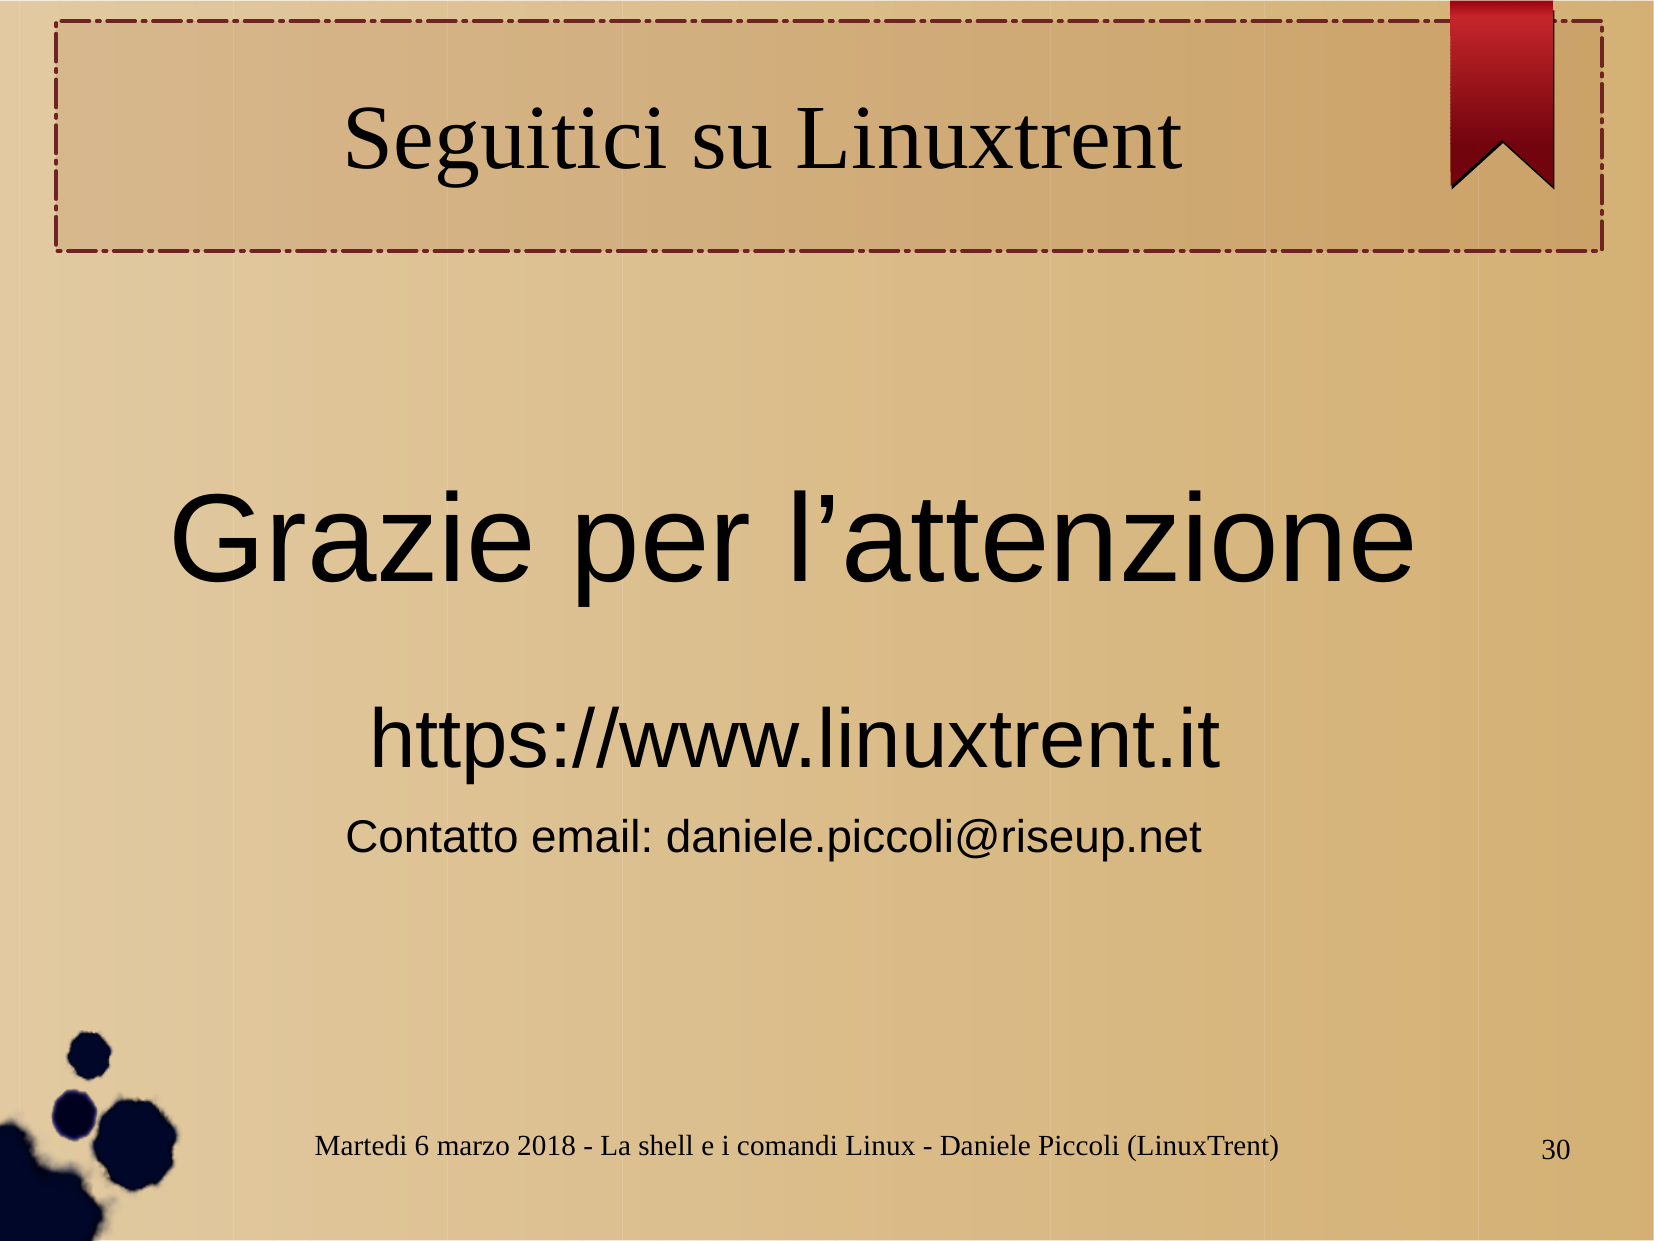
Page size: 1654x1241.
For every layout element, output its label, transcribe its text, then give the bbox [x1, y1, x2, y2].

text_box Grazie per l’attenzione [153, 460, 1477, 603]
text_box https://www.linuxtrent.it [354, 685, 1252, 780]
title Seguitici su Linuxtrent [82, 47, 1412, 229]
text_box Contatto email: daniele.piccoli@riseup.net [330, 803, 1229, 875]
